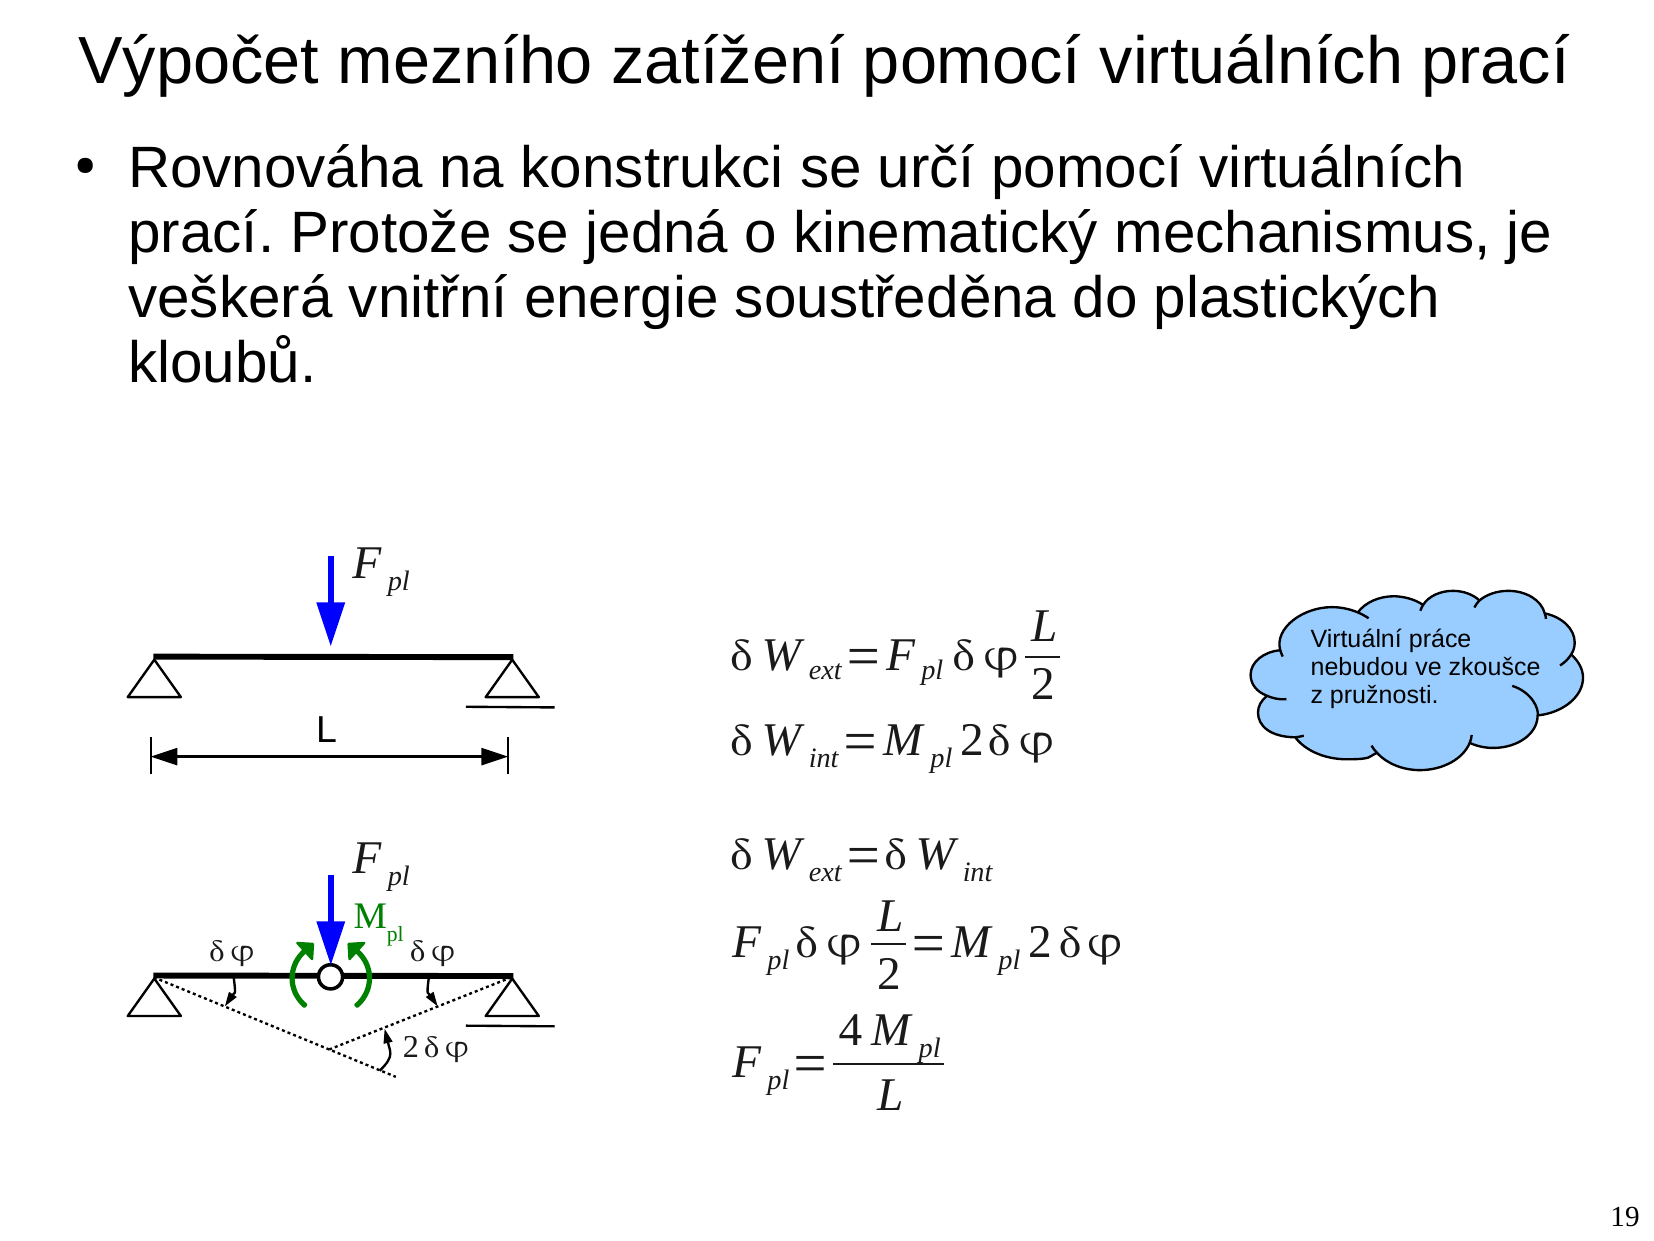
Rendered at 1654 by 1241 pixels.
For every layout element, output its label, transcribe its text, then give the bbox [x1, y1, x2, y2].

chart [331, 832, 422, 892]
chart [196, 933, 264, 970]
text_box Mpl [338, 892, 419, 956]
text_box [1568, 626, 1584, 705]
chart [397, 933, 465, 970]
list Rovnováha na konstrukci se určí pomocí virtuálních prací. Protože se jedná o kinematický mechanismus, je veškerá vnitřní energie soustředěna do plastických kloubů. [57, 134, 1608, 953]
text_box [355, 956, 371, 1007]
chart [711, 600, 1137, 1122]
text_box [1250, 618, 1536, 771]
text_box L [301, 701, 352, 763]
chart [331, 537, 422, 597]
text_box Virtuální práce nebudou ve zkoušce z pružnosti. [1295, 617, 1568, 726]
text_box [127, 978, 181, 1016]
title Výpočet mezního zatížení pomocí virtuálních prací [37, 8, 1613, 113]
text_box [127, 659, 181, 698]
text_box [290, 942, 313, 1007]
text_box [485, 978, 539, 1017]
text_box [485, 659, 539, 698]
text_box [1297, 590, 1556, 617]
text_box [318, 964, 343, 989]
chart [390, 1029, 478, 1065]
